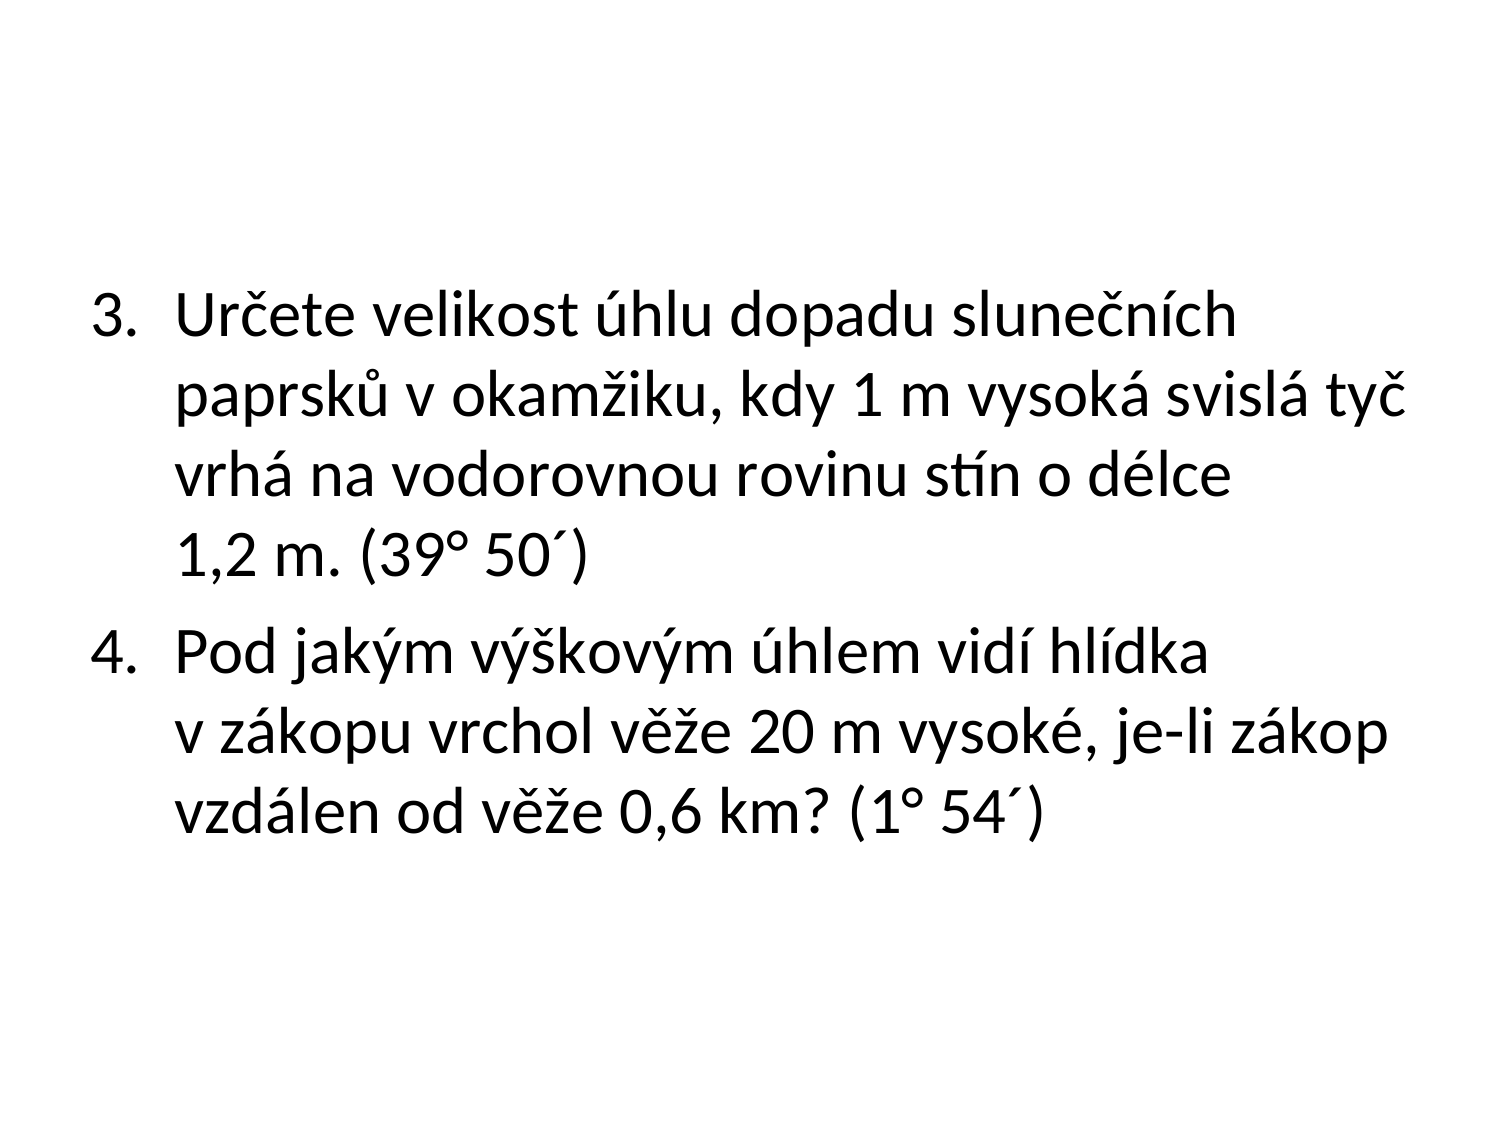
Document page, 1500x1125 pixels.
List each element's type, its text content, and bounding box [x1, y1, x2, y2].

list Určete velikost úhlu dopadu slunečních paprsků v okamžiku, kdy 1 m vysoká svislá tyč vrhá na vodorovnou rovinu stín o délce 1,2 m. (39° 50´) 4. Pod jakým výškovým úhlem vidí hlídka v zákopu vrchol věže 20 m vysoké, je-li zákop vzdálen od věže 0,6 km? (1° 54´) [75, 262, 1426, 1006]
